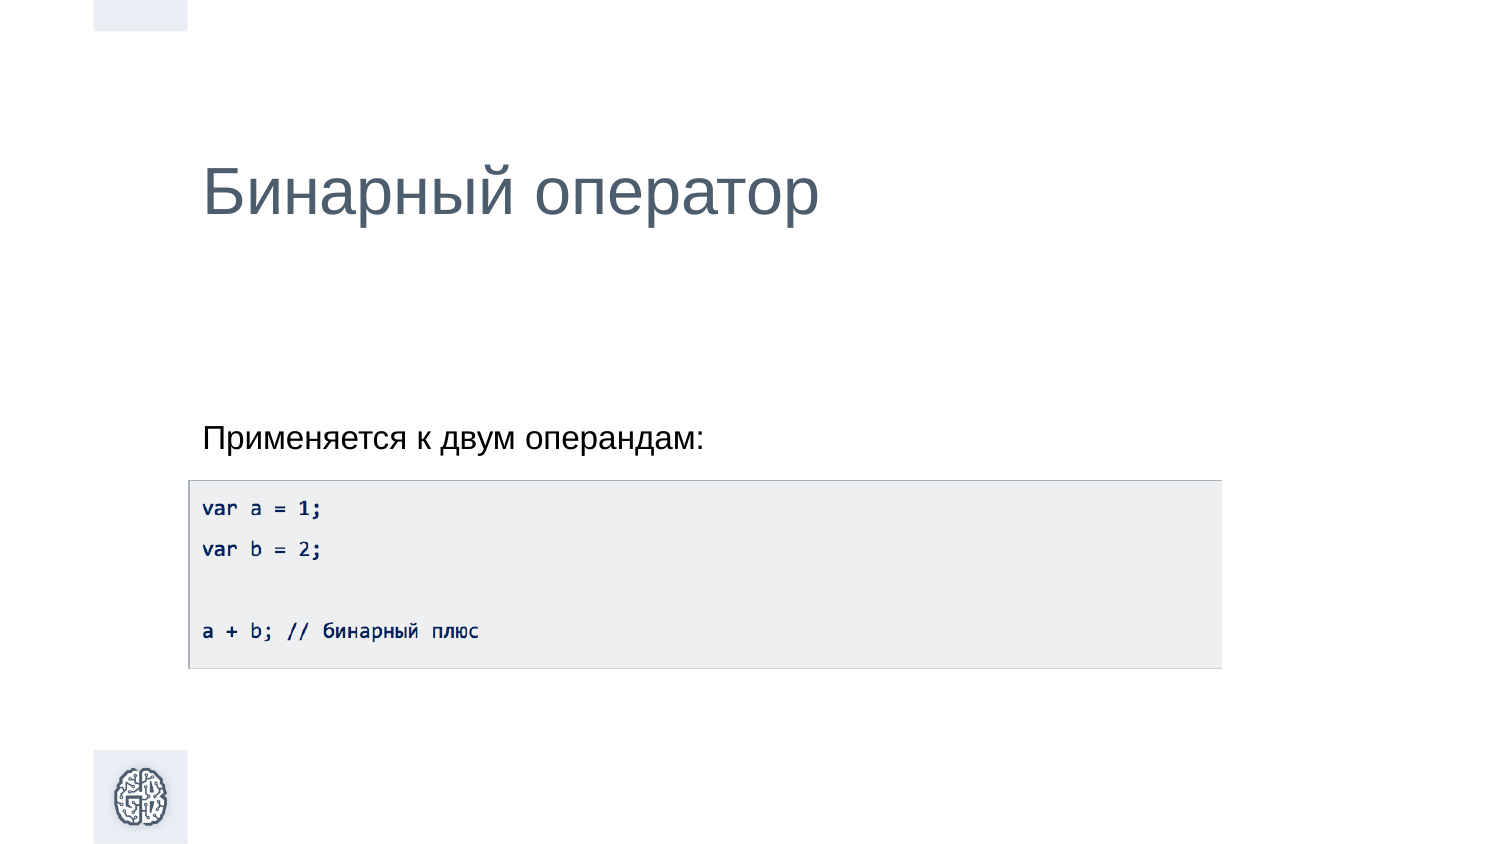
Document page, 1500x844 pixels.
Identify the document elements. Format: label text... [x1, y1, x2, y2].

picture [106, 760, 175, 834]
picture [187, 480, 1222, 669]
text_box Применяется к двум операндам: [187, 363, 1312, 490]
text_box Бинарный оператор [187, 93, 1312, 282]
